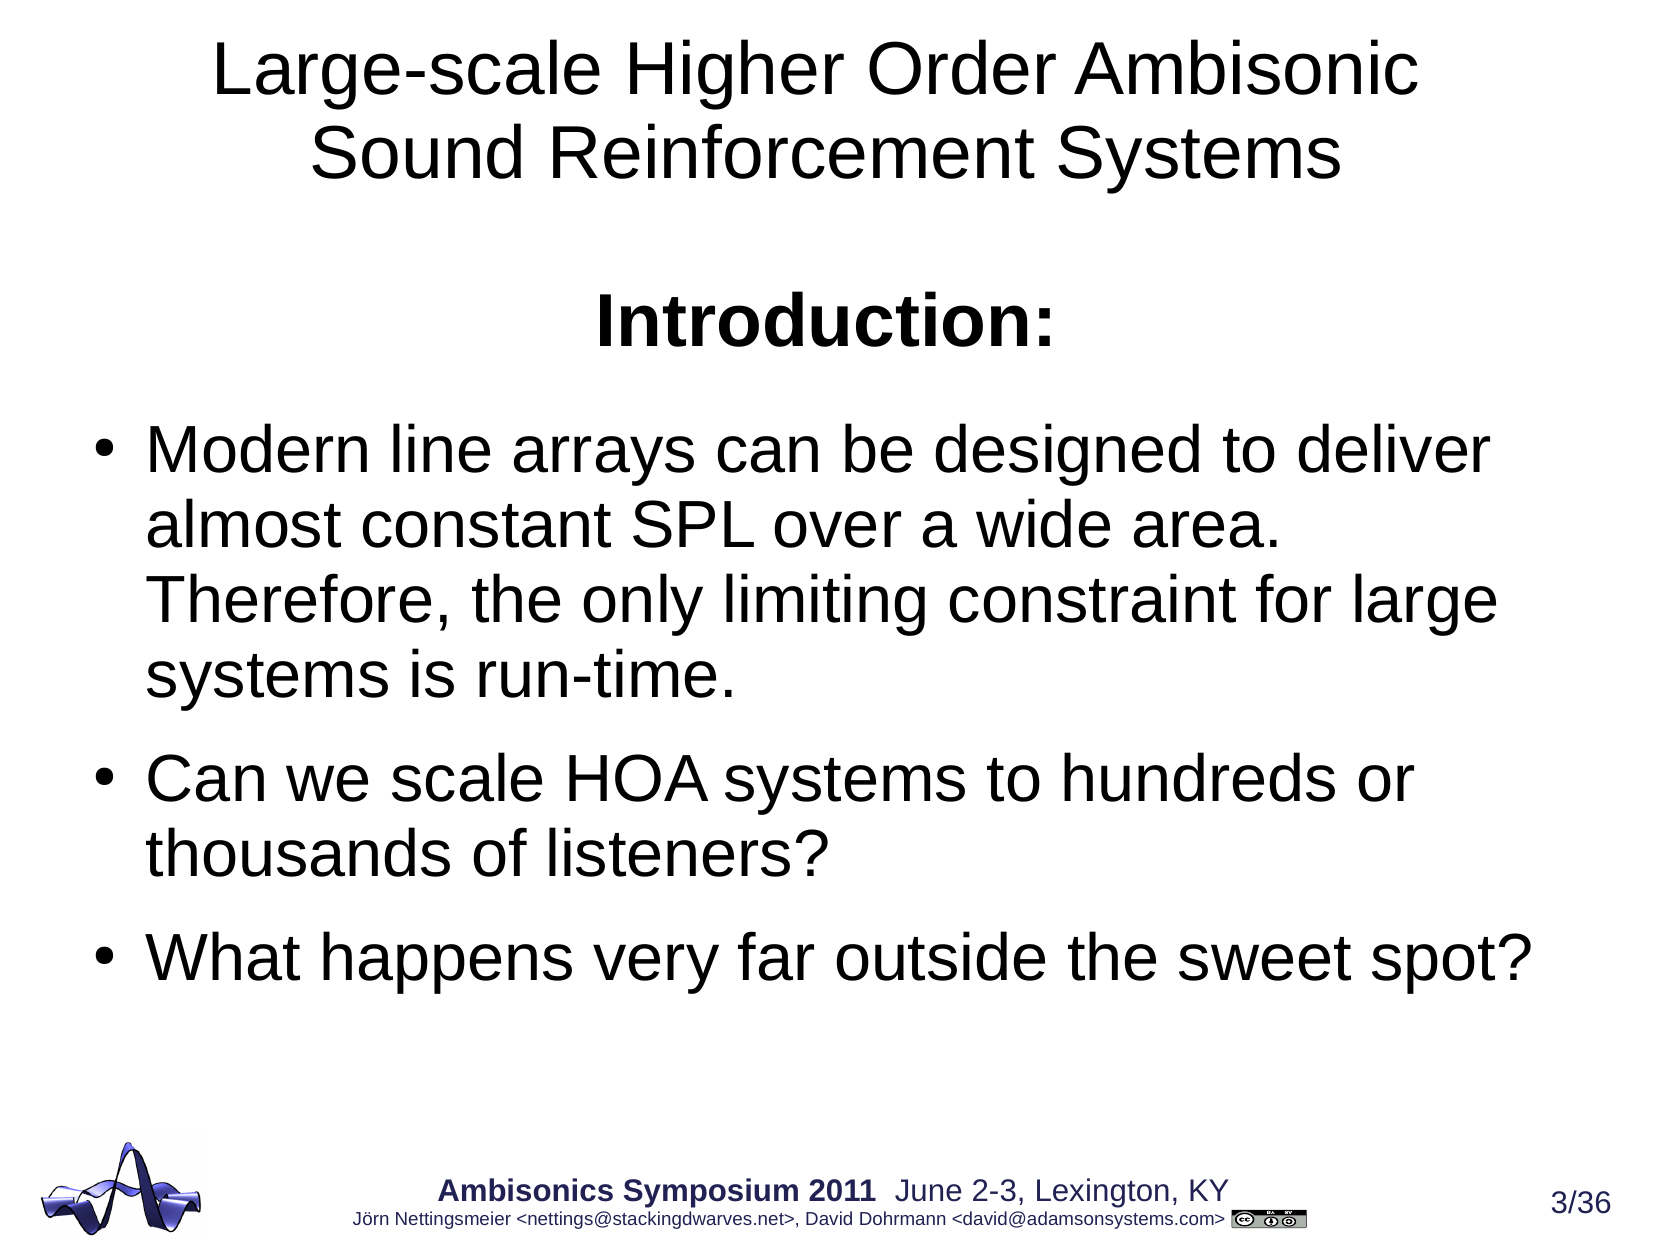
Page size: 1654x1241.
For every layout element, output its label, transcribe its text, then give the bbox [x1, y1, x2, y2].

picture [37, 1130, 208, 1241]
list Modern line arrays can be designed to deliver almost constant SPL over a wide area. Therefore, the only limiting constraint for large systems is run-time. Can we scale HOA systems to hundreds or thousands of listeners? What happens very far outside the sweet spot? [75, 412, 1564, 1126]
title Large-scale Higher Order Ambisonic Sound Reinforcement Systems Introduction: [82, 26, 1571, 363]
